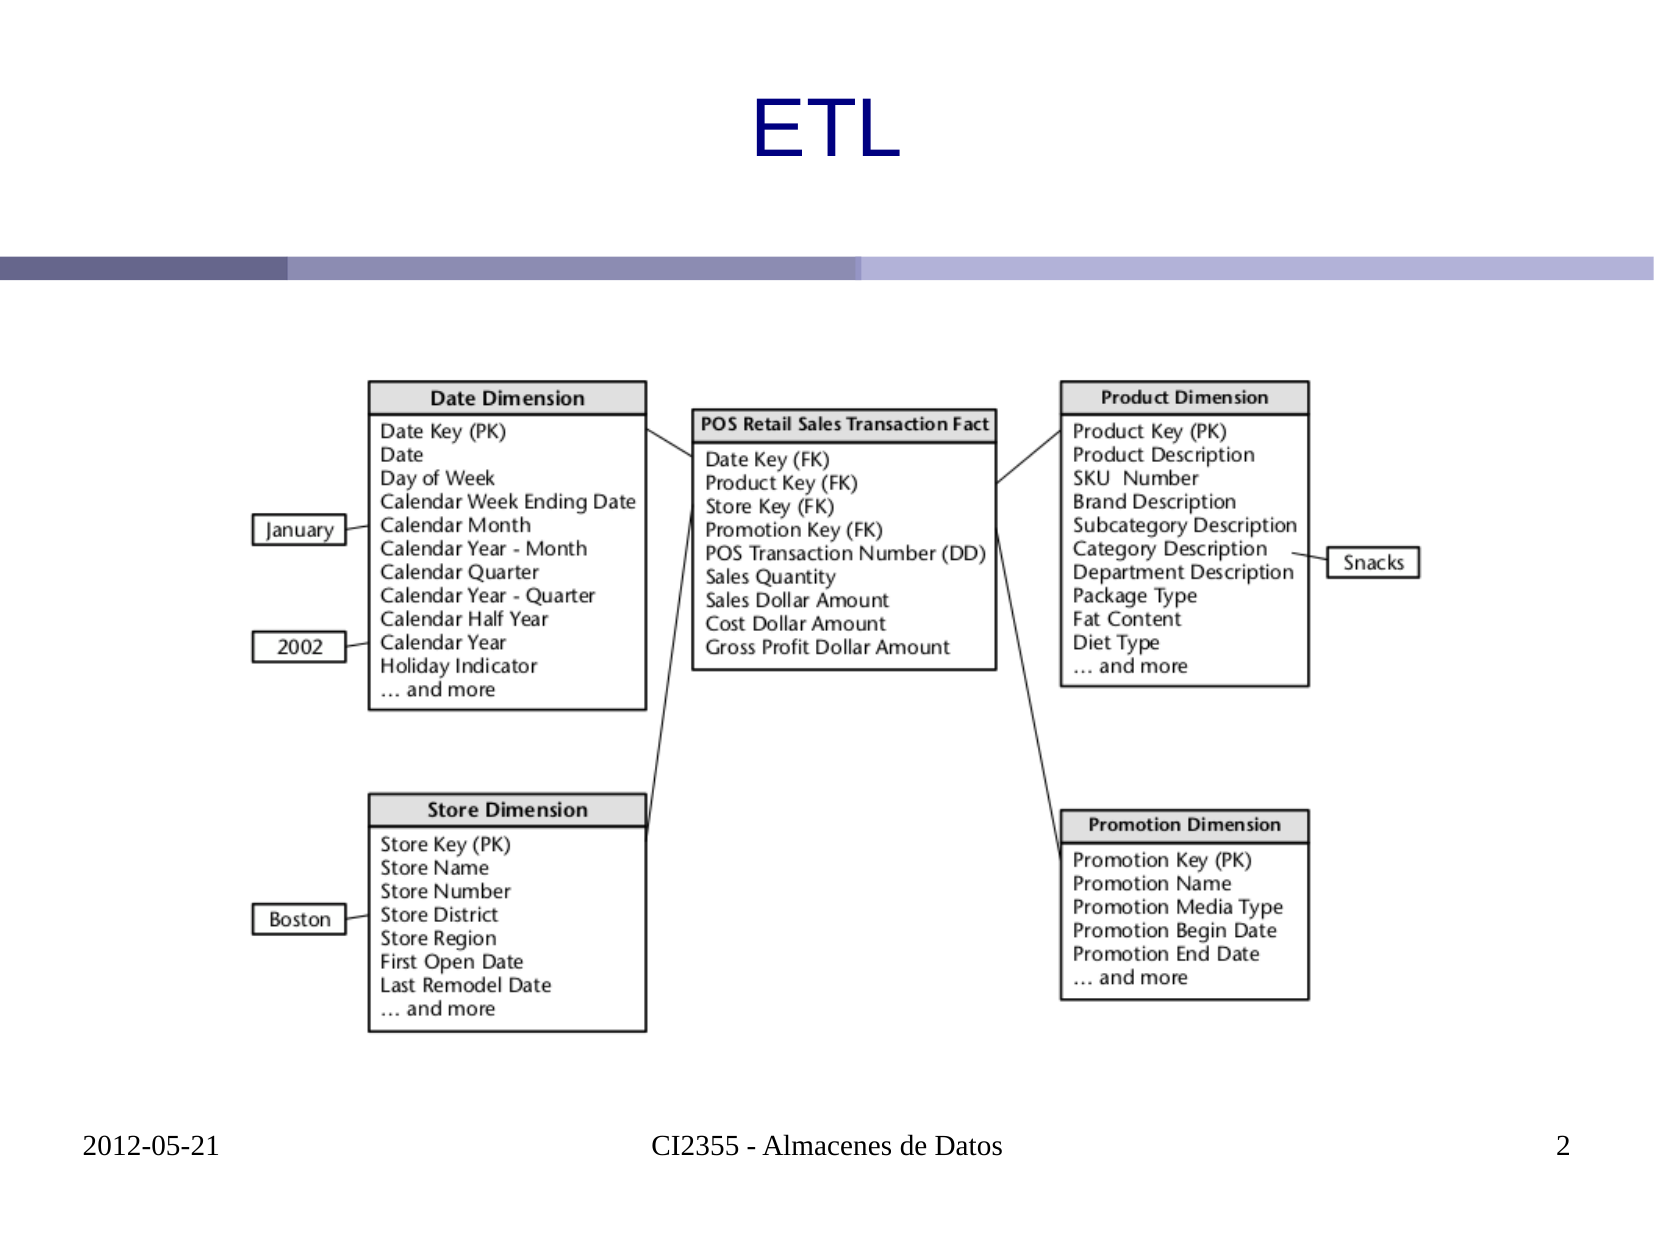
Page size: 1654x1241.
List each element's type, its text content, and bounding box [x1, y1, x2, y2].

title ETL [0, 0, 1654, 257]
picture [235, 368, 1431, 1044]
